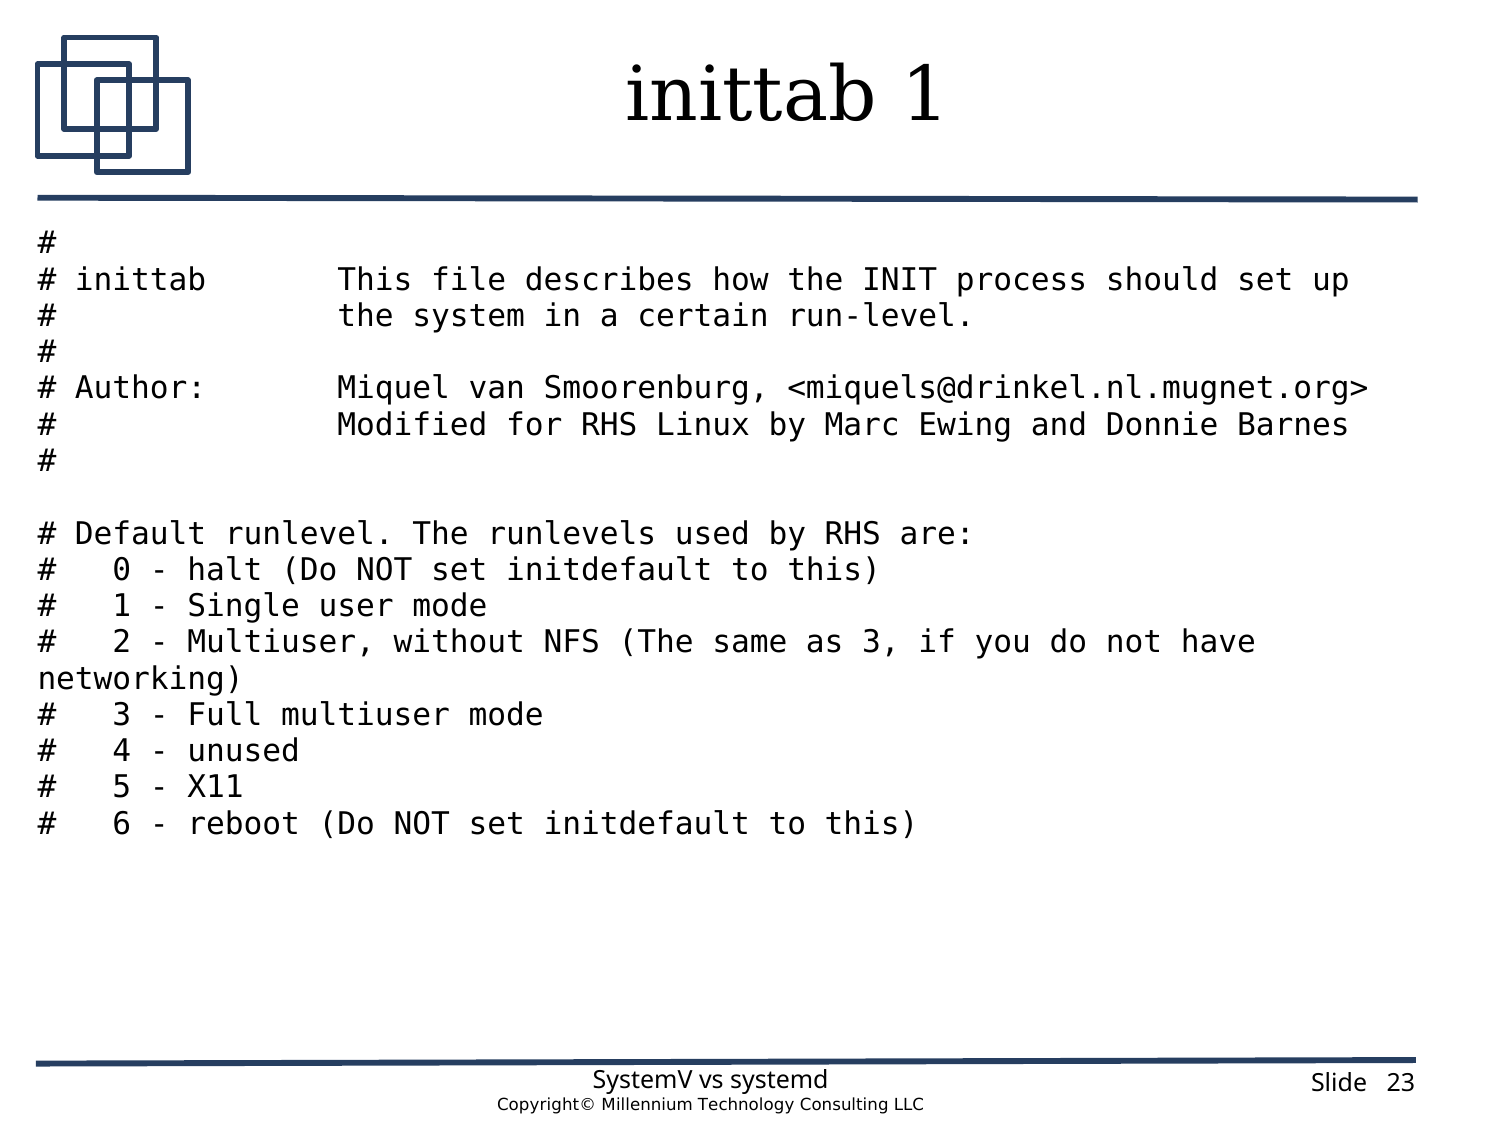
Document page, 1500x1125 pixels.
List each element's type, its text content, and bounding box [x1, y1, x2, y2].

list # # inittab This file describes how the INIT process should set up # the system in a certain run-level. # # Author: Miquel van Smoorenburg, <miquels@drinkel.nl.mugnet.org> # Modified for RHS Linux by Marc Ewing and Donnie Barnes # # Default runlevel. The runlevels used by RHS are: # 0 - halt (Do NOT set initdefault to this) # 1 - Single user mode # 2 - Multiuser, without NFS (The same as 3, if you do not have networking) # 3 - Full multiuser mode # 4 - unused # 5 - X11 # 6 - reboot (Do NOT set initdefault to this) [37, 224, 1426, 968]
title inittab 1 [150, 0, 1425, 188]
